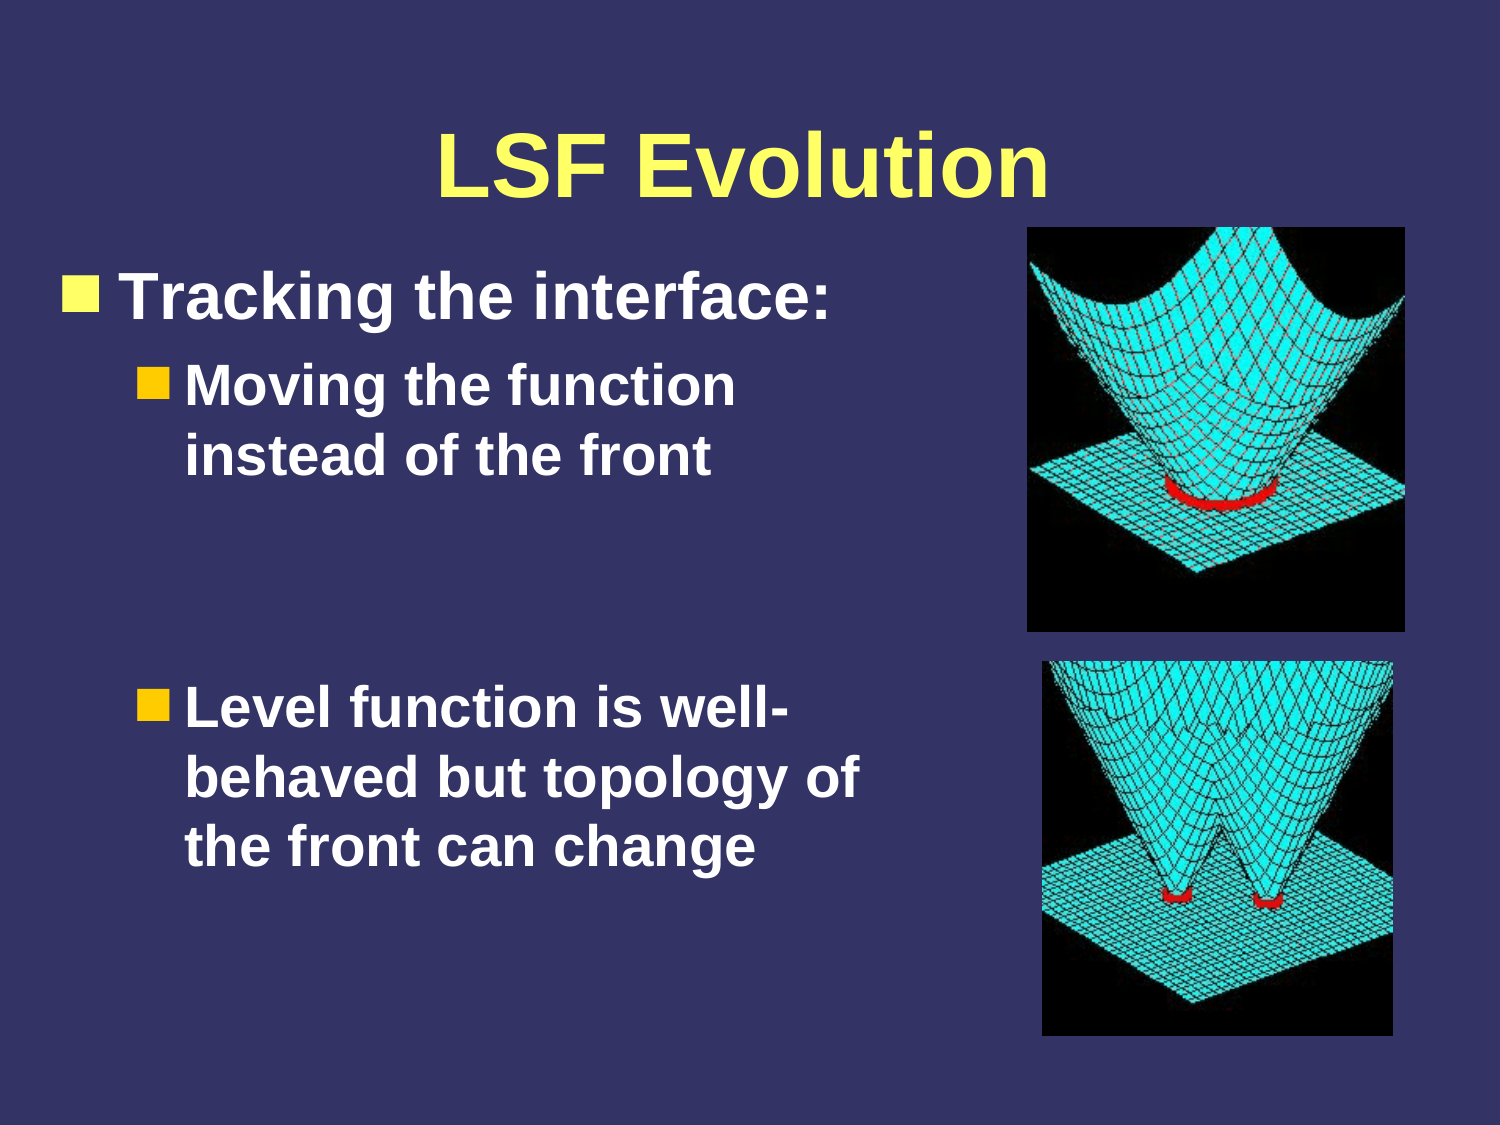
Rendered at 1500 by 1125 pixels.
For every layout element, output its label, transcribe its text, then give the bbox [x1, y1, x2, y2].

list Tracking the interface: Moving the function instead of the front Level function is well-behaved but topology of the front can change [47, 246, 967, 993]
picture [1042, 661, 1393, 1037]
title LSF Evolution [99, 37, 1388, 225]
picture [1027, 227, 1405, 633]
